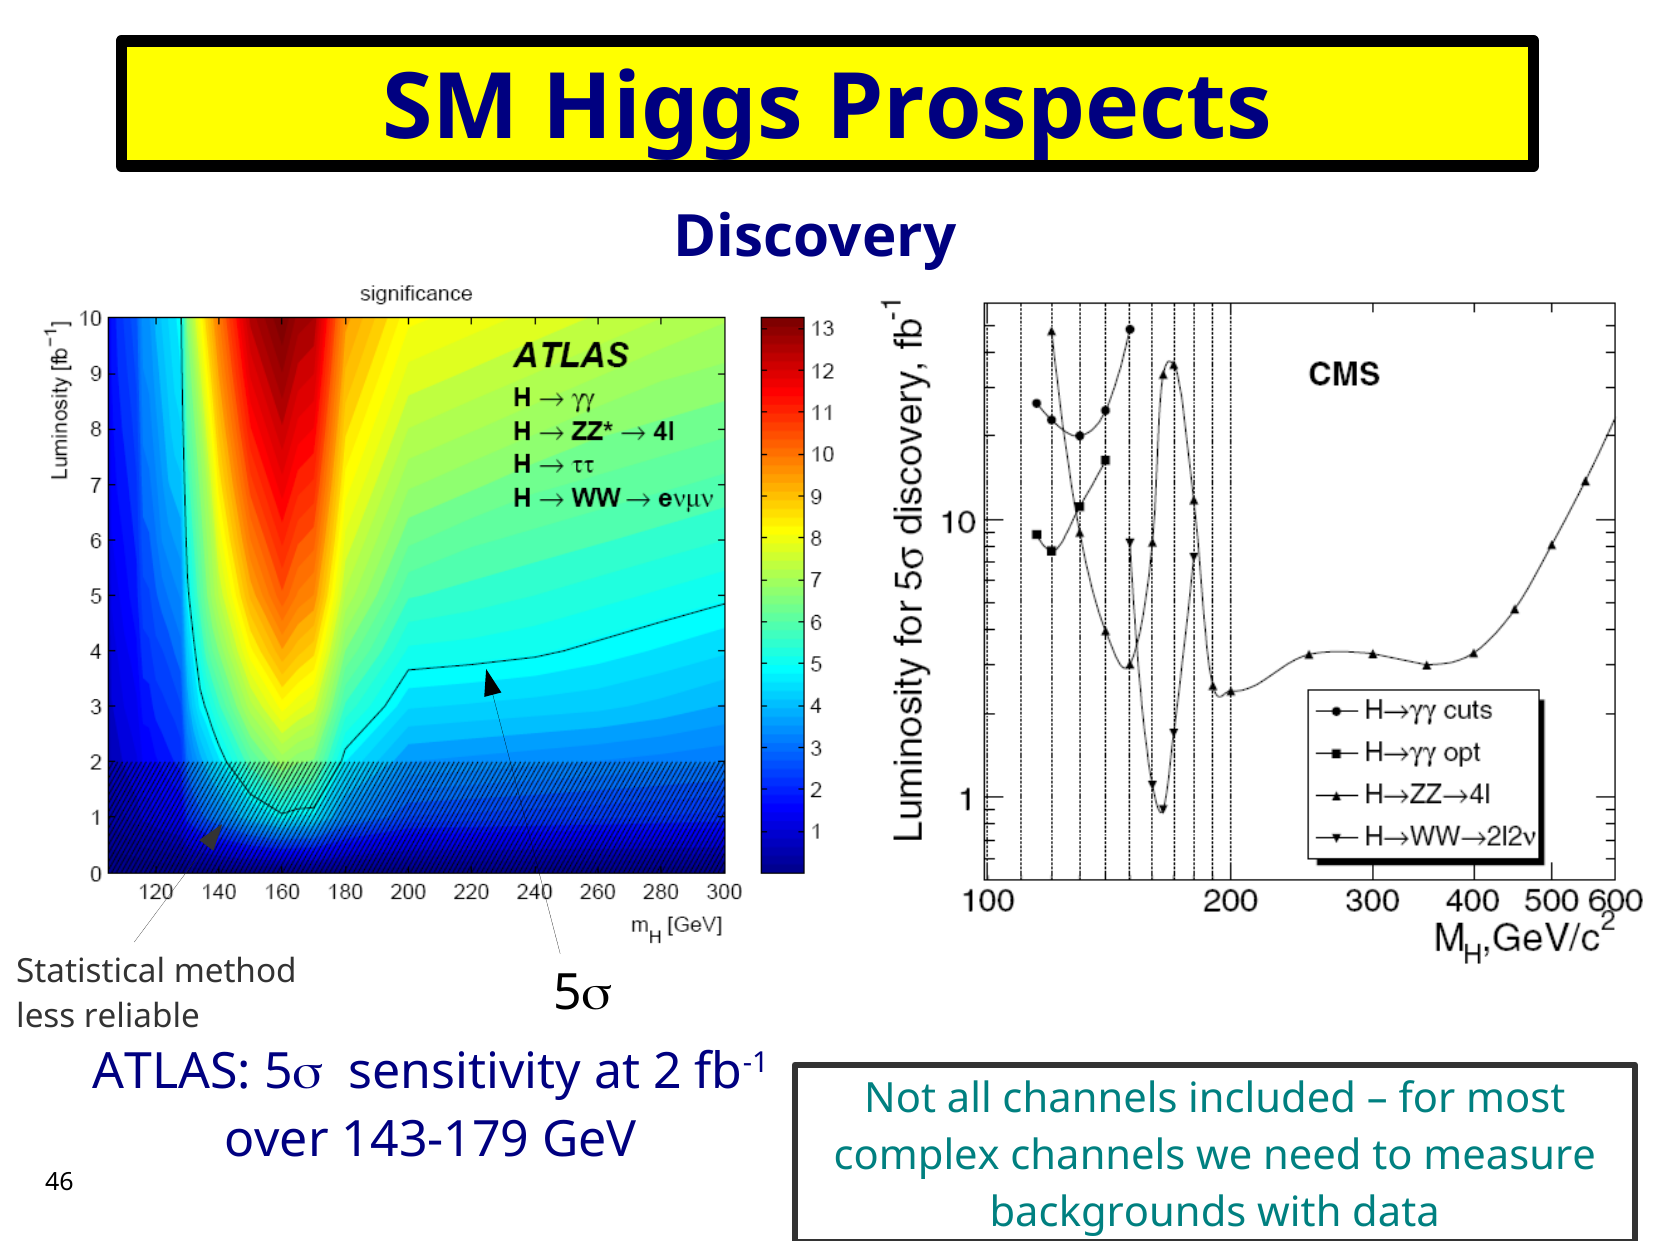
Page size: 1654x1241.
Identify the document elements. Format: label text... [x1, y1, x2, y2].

text_box Discovery [82, 194, 1548, 281]
text_box ATLAS: 5s sensitivity at 2 fb-1 over 143-179 GeV [87, 1034, 774, 1159]
title SM Higgs Prospects [121, 49, 1534, 158]
text_box 5s [553, 955, 621, 1022]
text_box Not all channels included – for most complex channels we need to measure backgrounds with data [794, 1064, 1636, 1227]
picture [30, 278, 845, 957]
text_box Statistical method less reliable [16, 946, 325, 1025]
picture [867, 290, 1654, 968]
